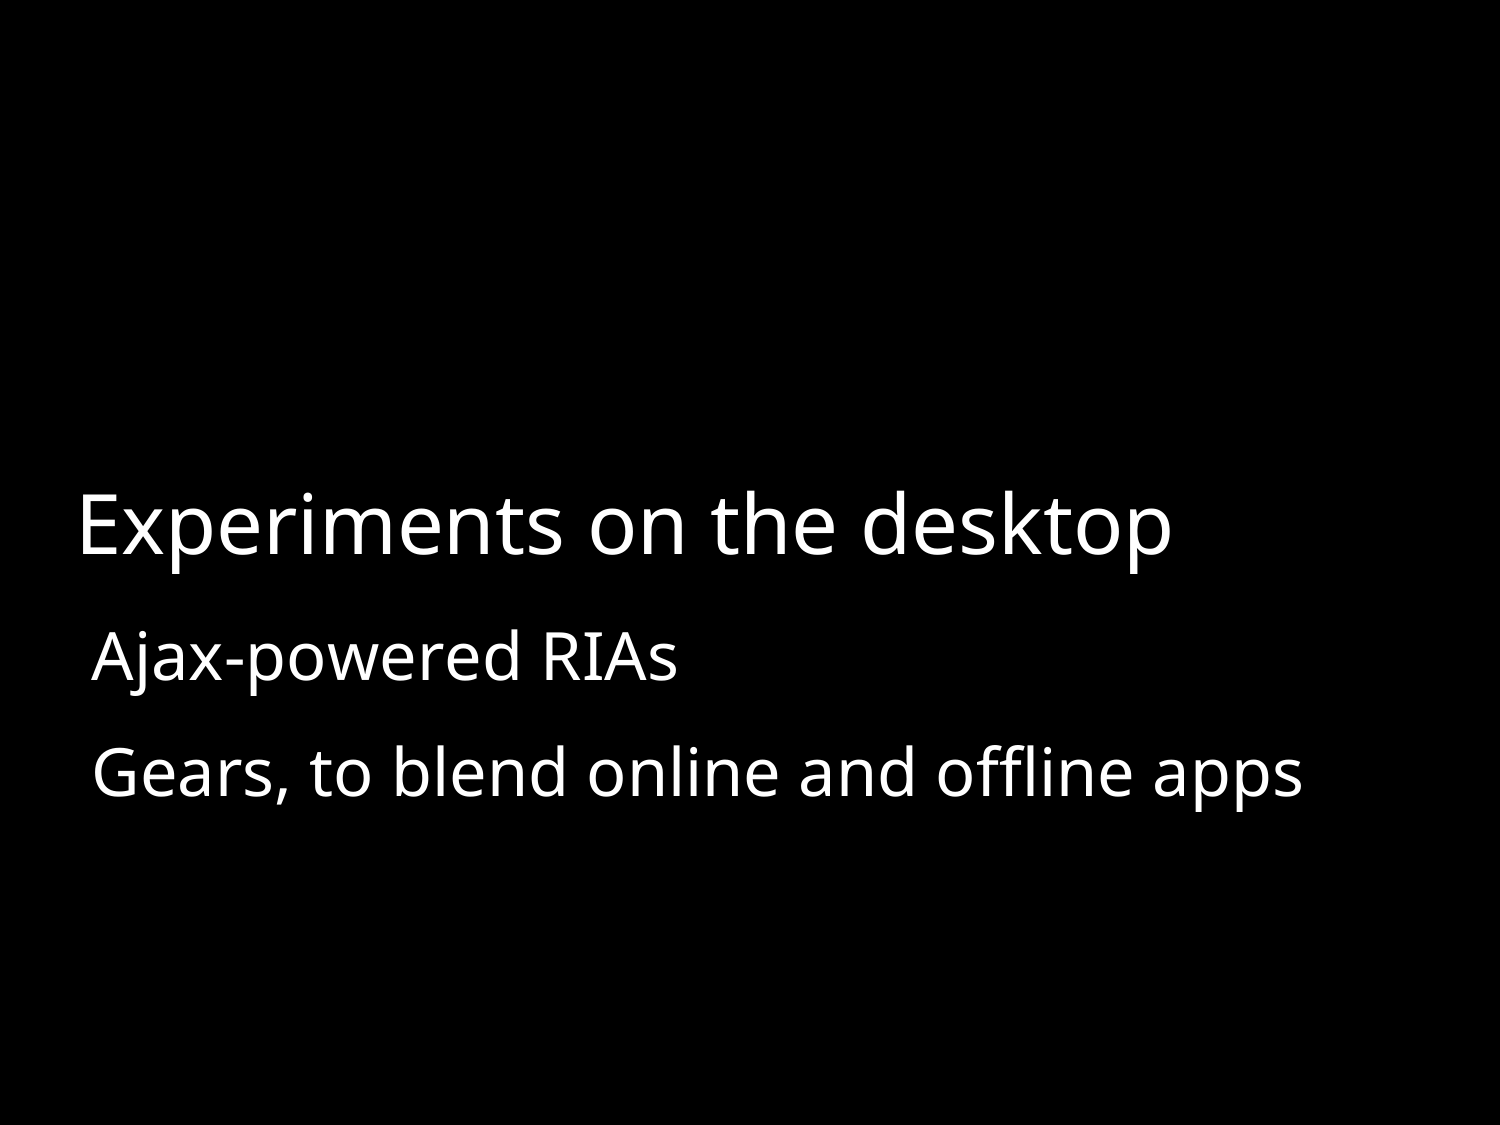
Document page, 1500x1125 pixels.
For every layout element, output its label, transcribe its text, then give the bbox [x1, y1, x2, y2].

title Experiments on the desktop [75, 428, 1414, 600]
list Ajax-powered RIAs Gears, to blend online and offline apps [75, 600, 1426, 1003]
